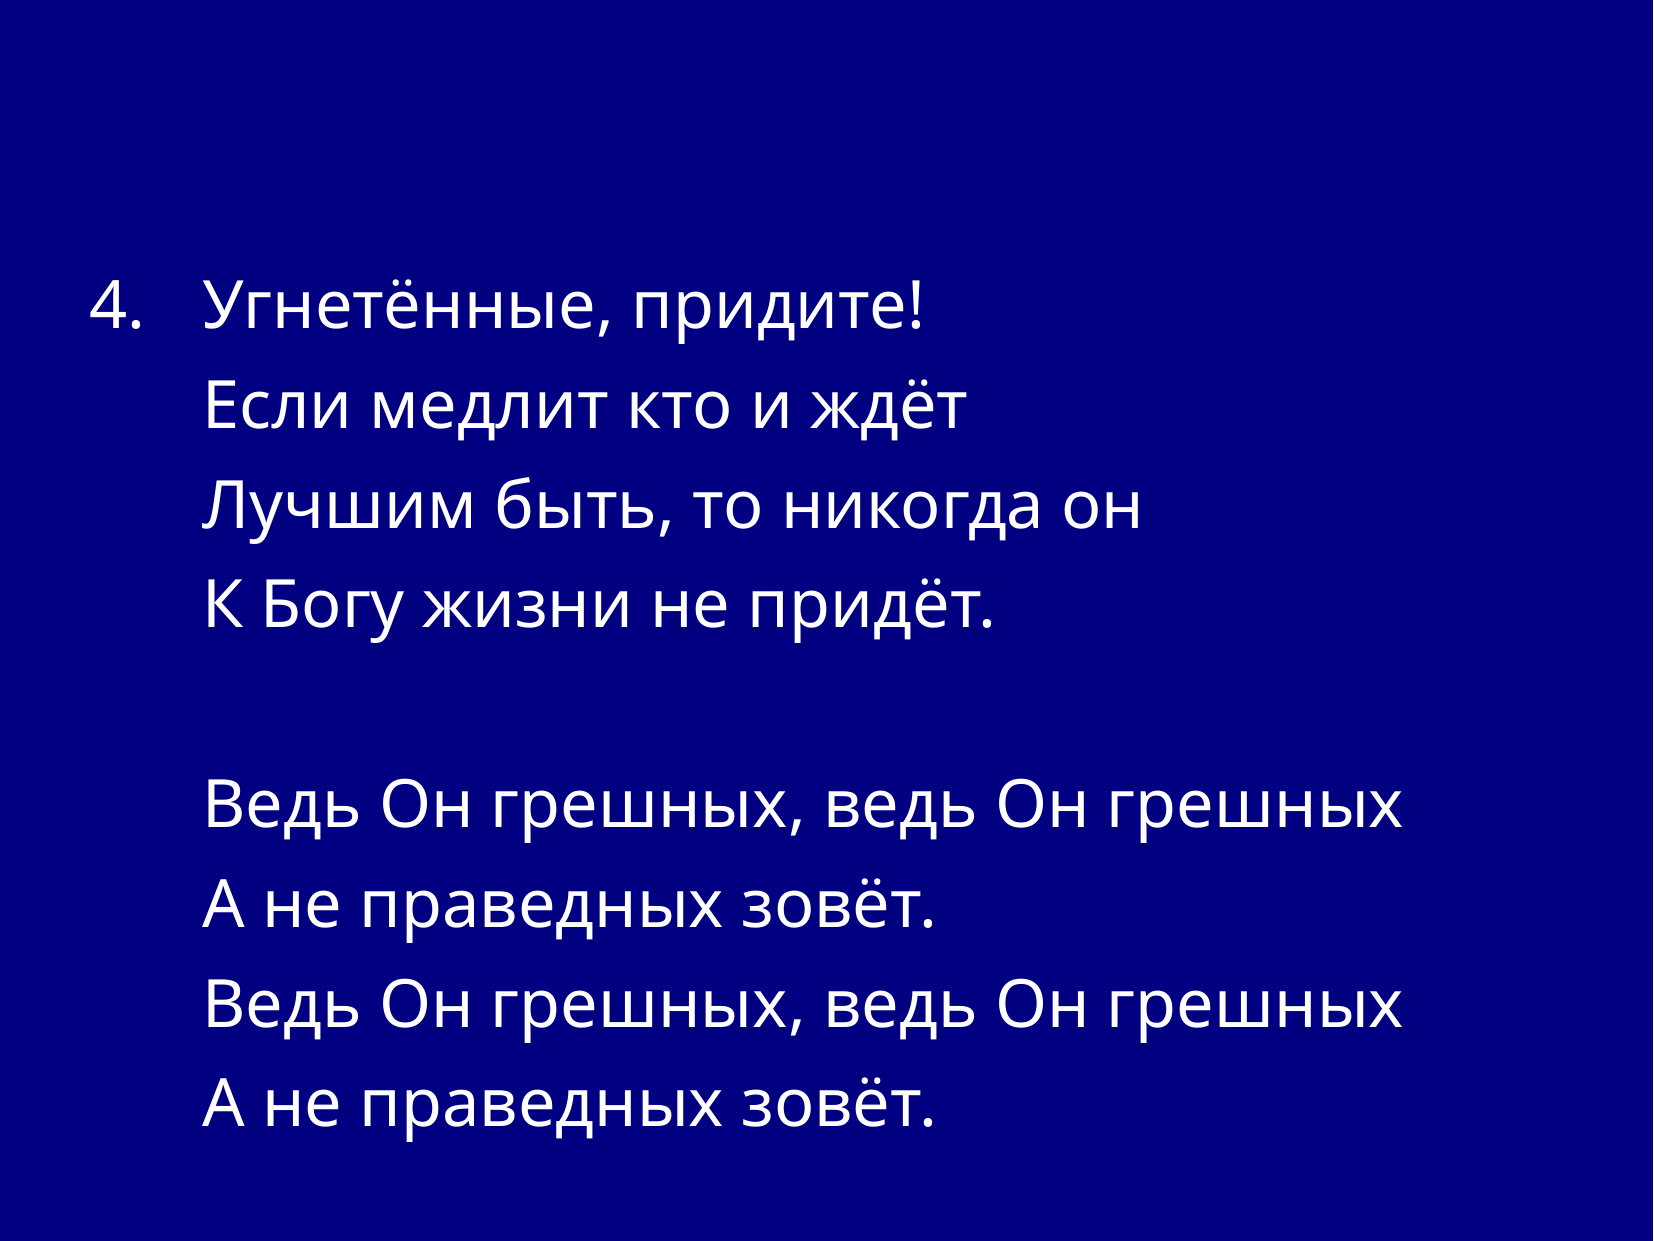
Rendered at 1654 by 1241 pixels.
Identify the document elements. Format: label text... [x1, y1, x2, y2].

text_box 4. Угнетённые, придите! Если медлит кто и ждёт Лучшим быть, то никогда он К Богу жизни не придёт. Ведь Он грешных, ведь Он грешных А не праведных зовёт. Ведь Он грешных, ведь Он грешных А не праведных зовёт. [75, 150, 1576, 1163]
